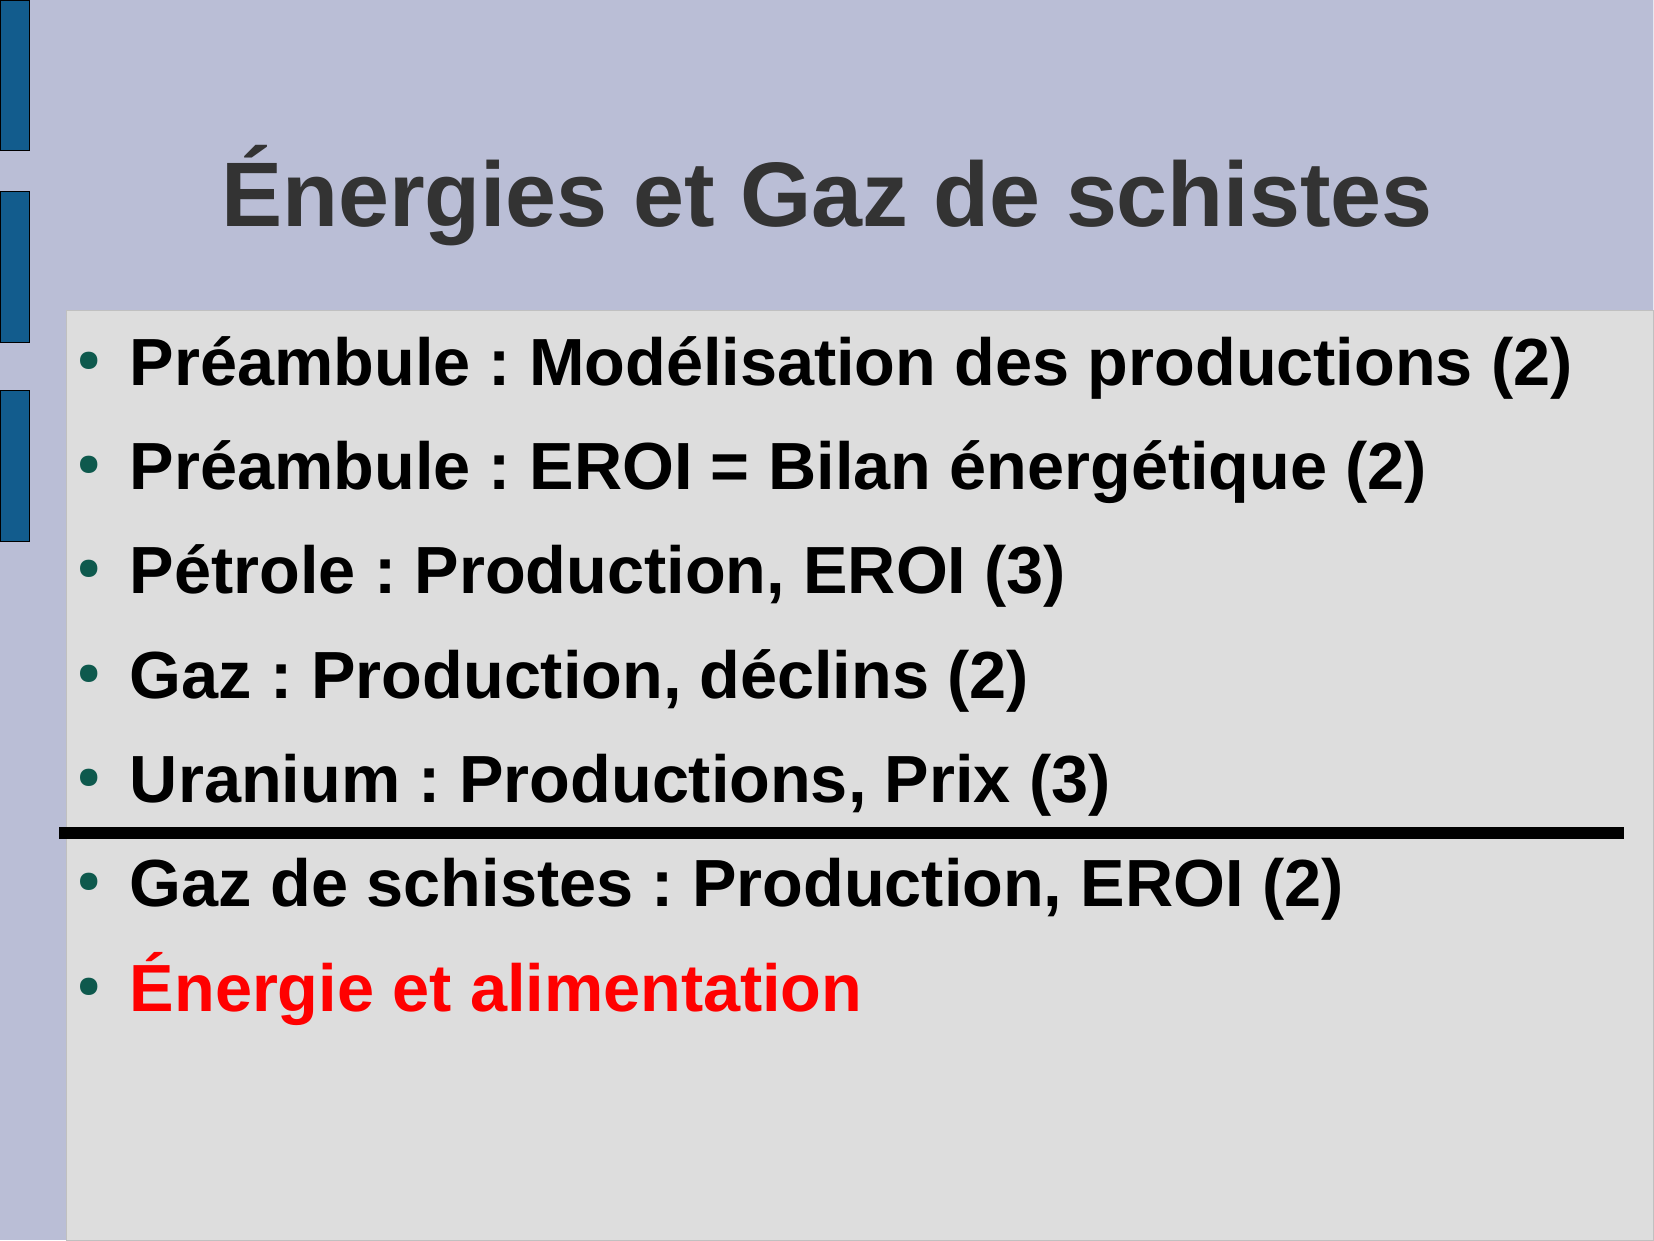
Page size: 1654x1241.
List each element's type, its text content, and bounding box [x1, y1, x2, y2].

list Préambule : Modélisation des productions (2) Préambule : EROI = Bilan énergétique (2) Pétrole : Production, EROI (3) Gaz : Production, déclins (2) Uranium : Productions, Prix (3) Gaz de schistes : Production, EROI (2) Énergie et alimentation [59, 324, 1625, 1130]
title Énergies et Gaz de schistes [121, 91, 1534, 299]
